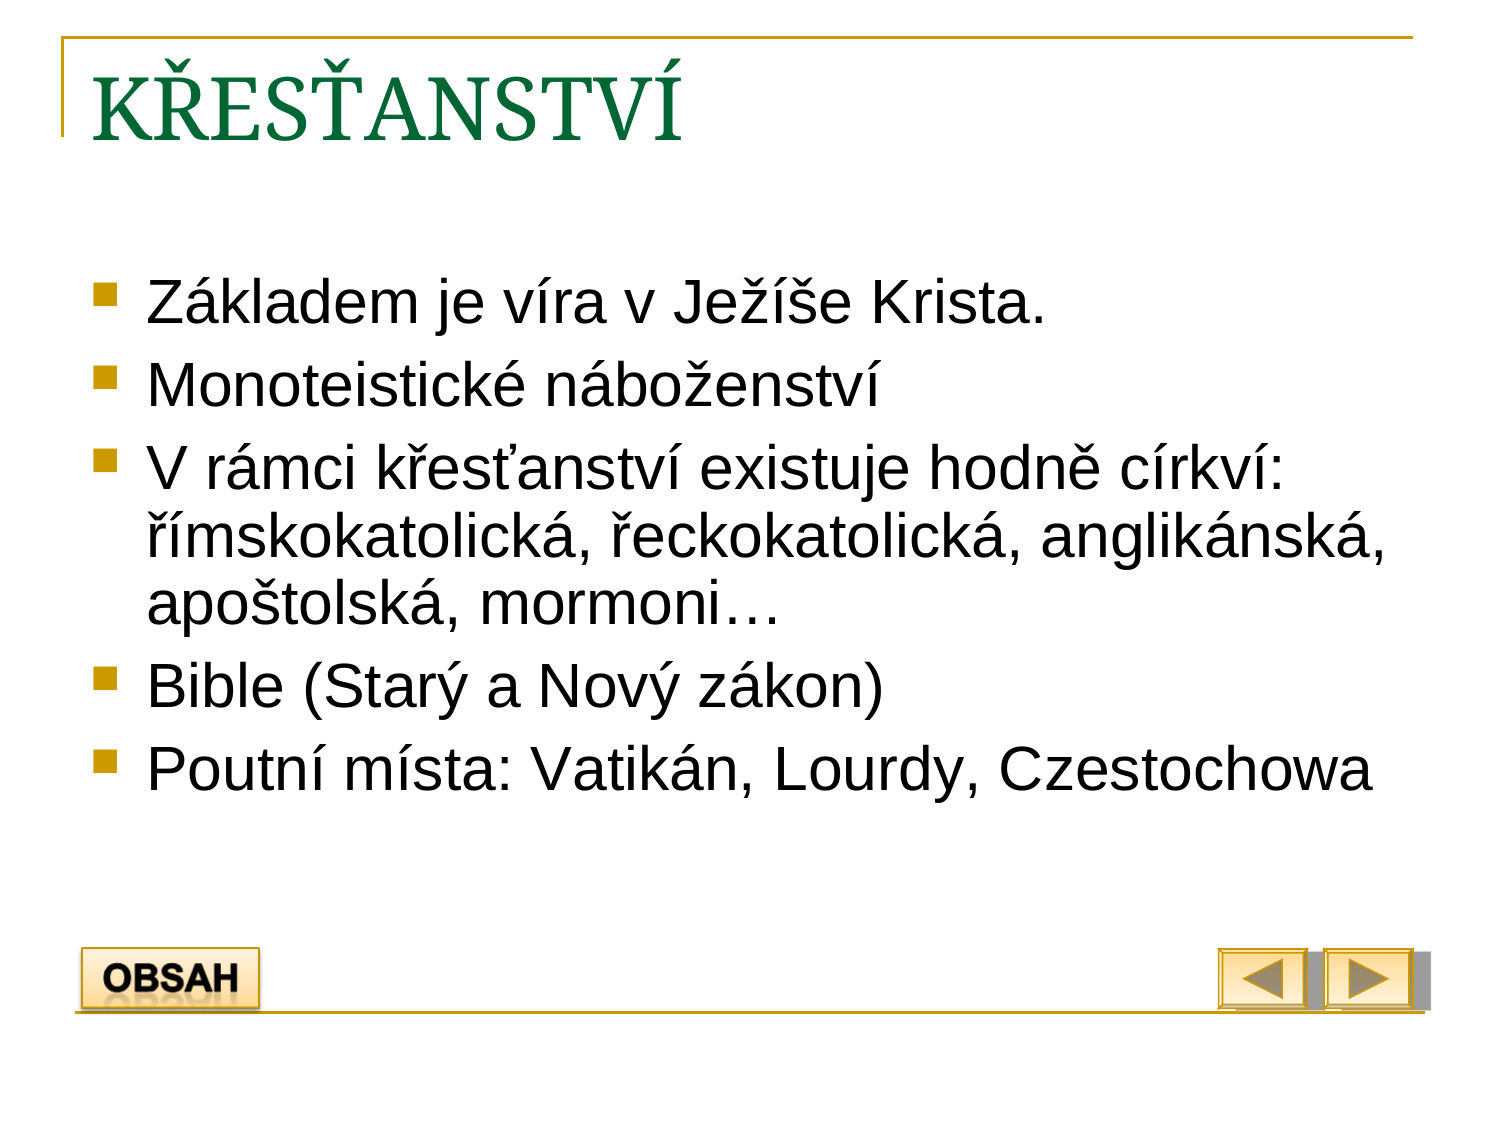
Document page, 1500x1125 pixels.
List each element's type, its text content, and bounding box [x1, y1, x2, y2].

list Základem je víra v Ježíše Krista. Monoteistické náboženství V rámci křesťanství existuje hodně církví: římskokatolická, řeckokatolická, anglikánská, apoštolská, mormoni… Bible (Starý a Nový zákon) Poutní místa: Vatikán, Lourdy, Czestochowa [75, 262, 1426, 1006]
text_box [1325, 949, 1413, 1009]
title KŘESŤANSTVÍ [75, 45, 1426, 233]
text_box [1220, 949, 1308, 1009]
picture [69, 938, 272, 1055]
